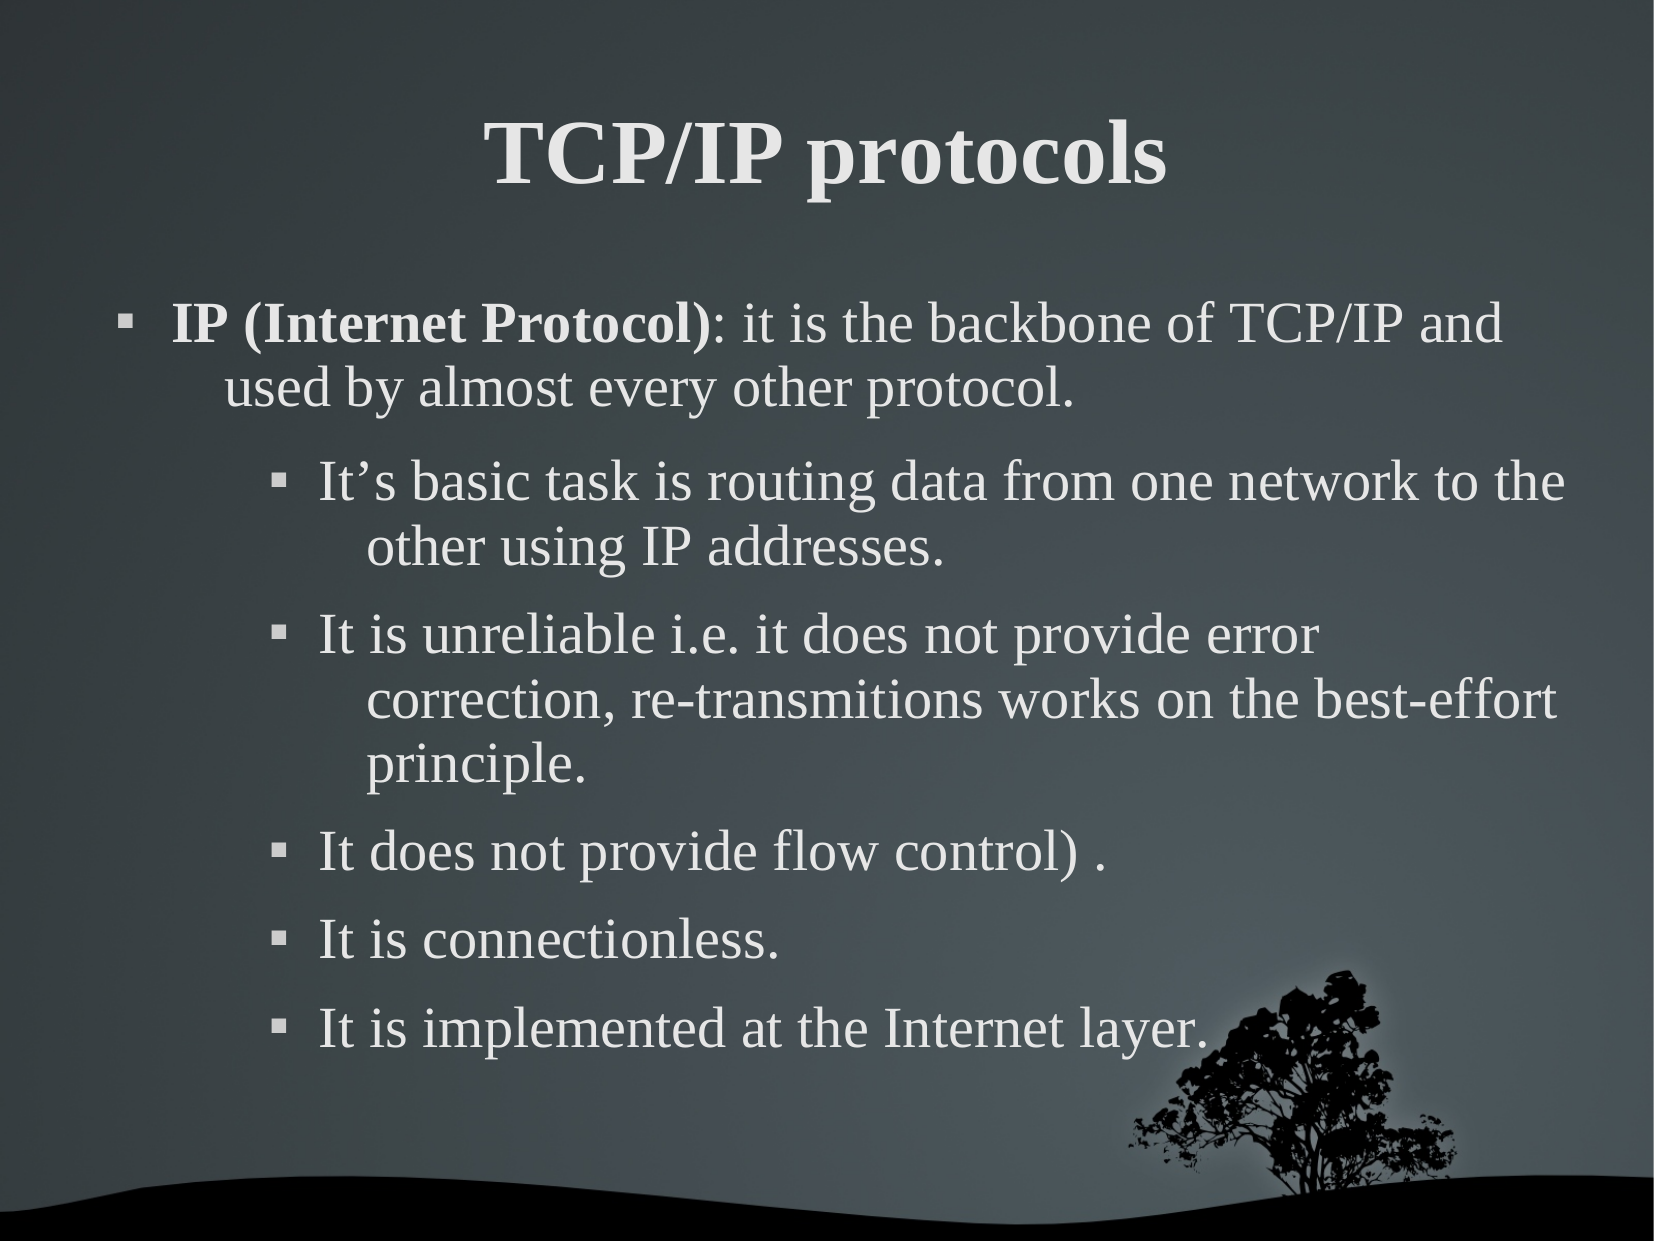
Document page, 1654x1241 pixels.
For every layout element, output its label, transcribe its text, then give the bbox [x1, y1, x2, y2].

picture [0, 0, 1654, 1241]
list IP (Internet Protocol): it is the backbone of TCP/IP and used by almost every other protocol. It’s basic task is routing data from one network to the other using IP addresses. It is unreliable i.e. it does not provide error correction, re-transmitions works on the best-effort principle. It does not provide flow control) . It is connectionless. It is implemented at the Internet layer. [82, 290, 1571, 1125]
title TCP/IP protocols [82, 49, 1571, 257]
